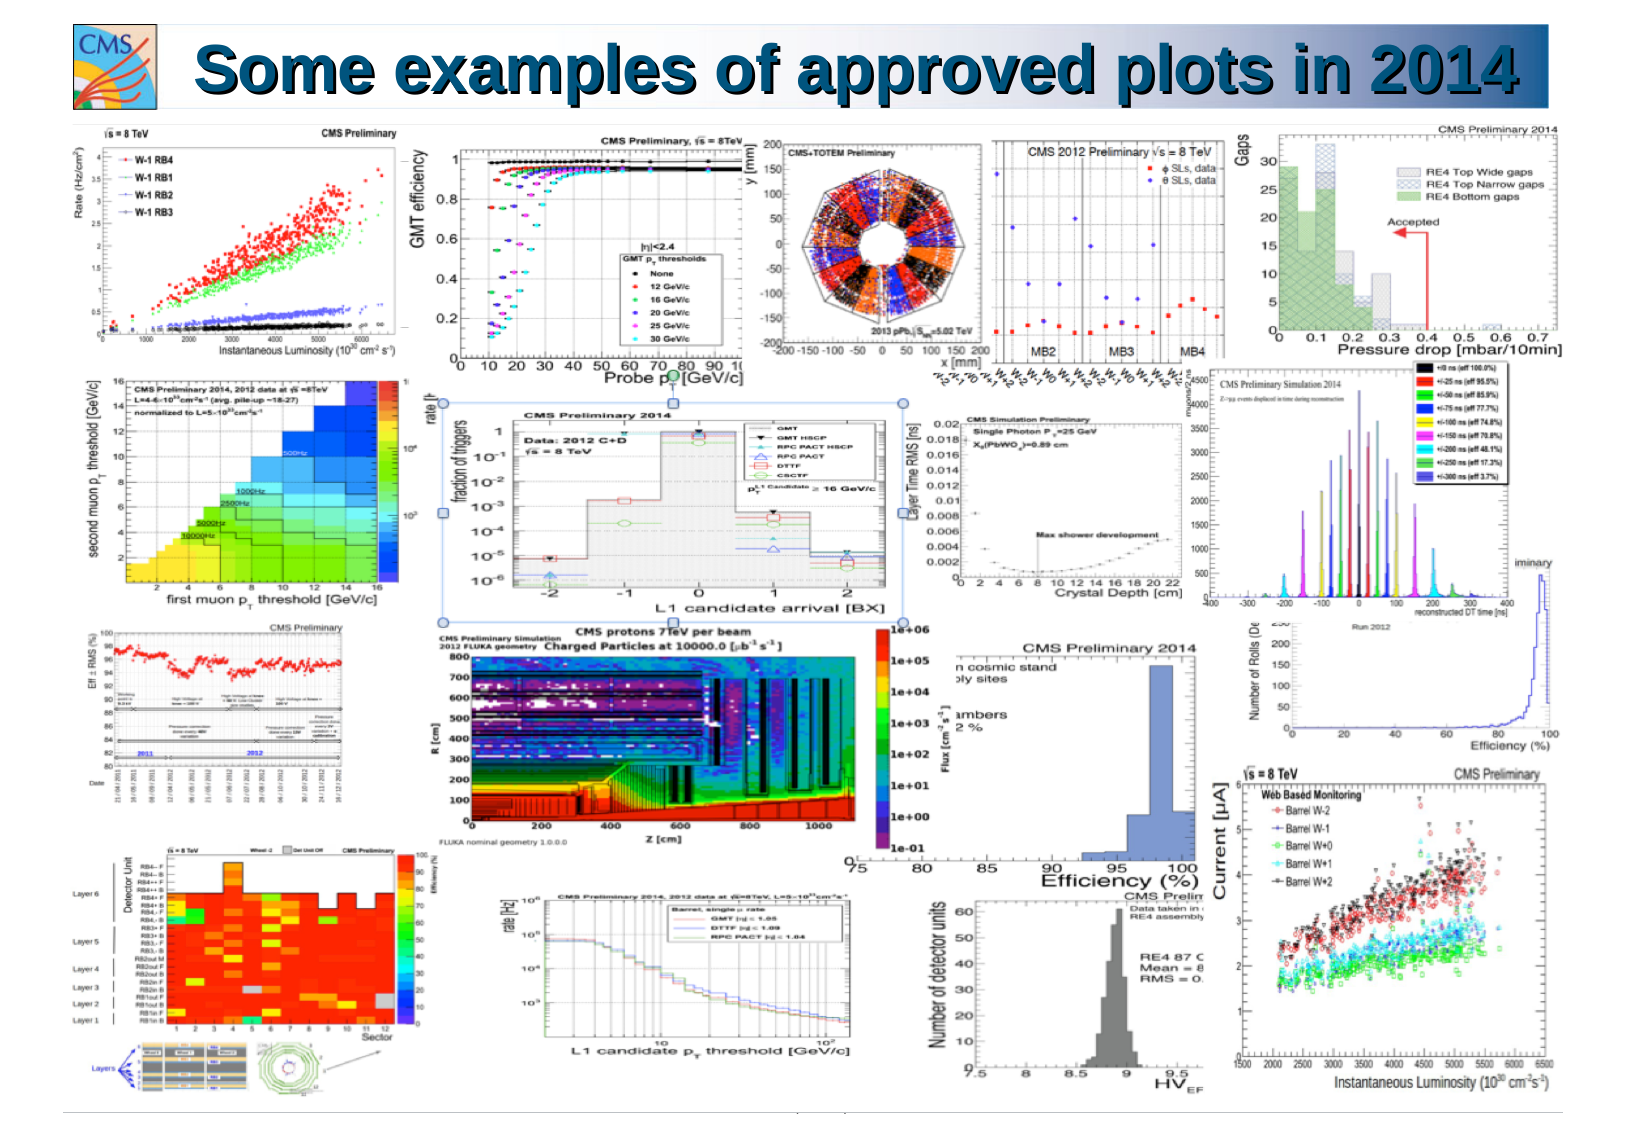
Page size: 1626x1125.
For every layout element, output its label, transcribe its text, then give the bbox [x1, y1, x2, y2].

title Some examples of approved plots in 2014 [152, 21, 1561, 117]
picture [63, 125, 1563, 1113]
picture [72, 24, 152, 110]
